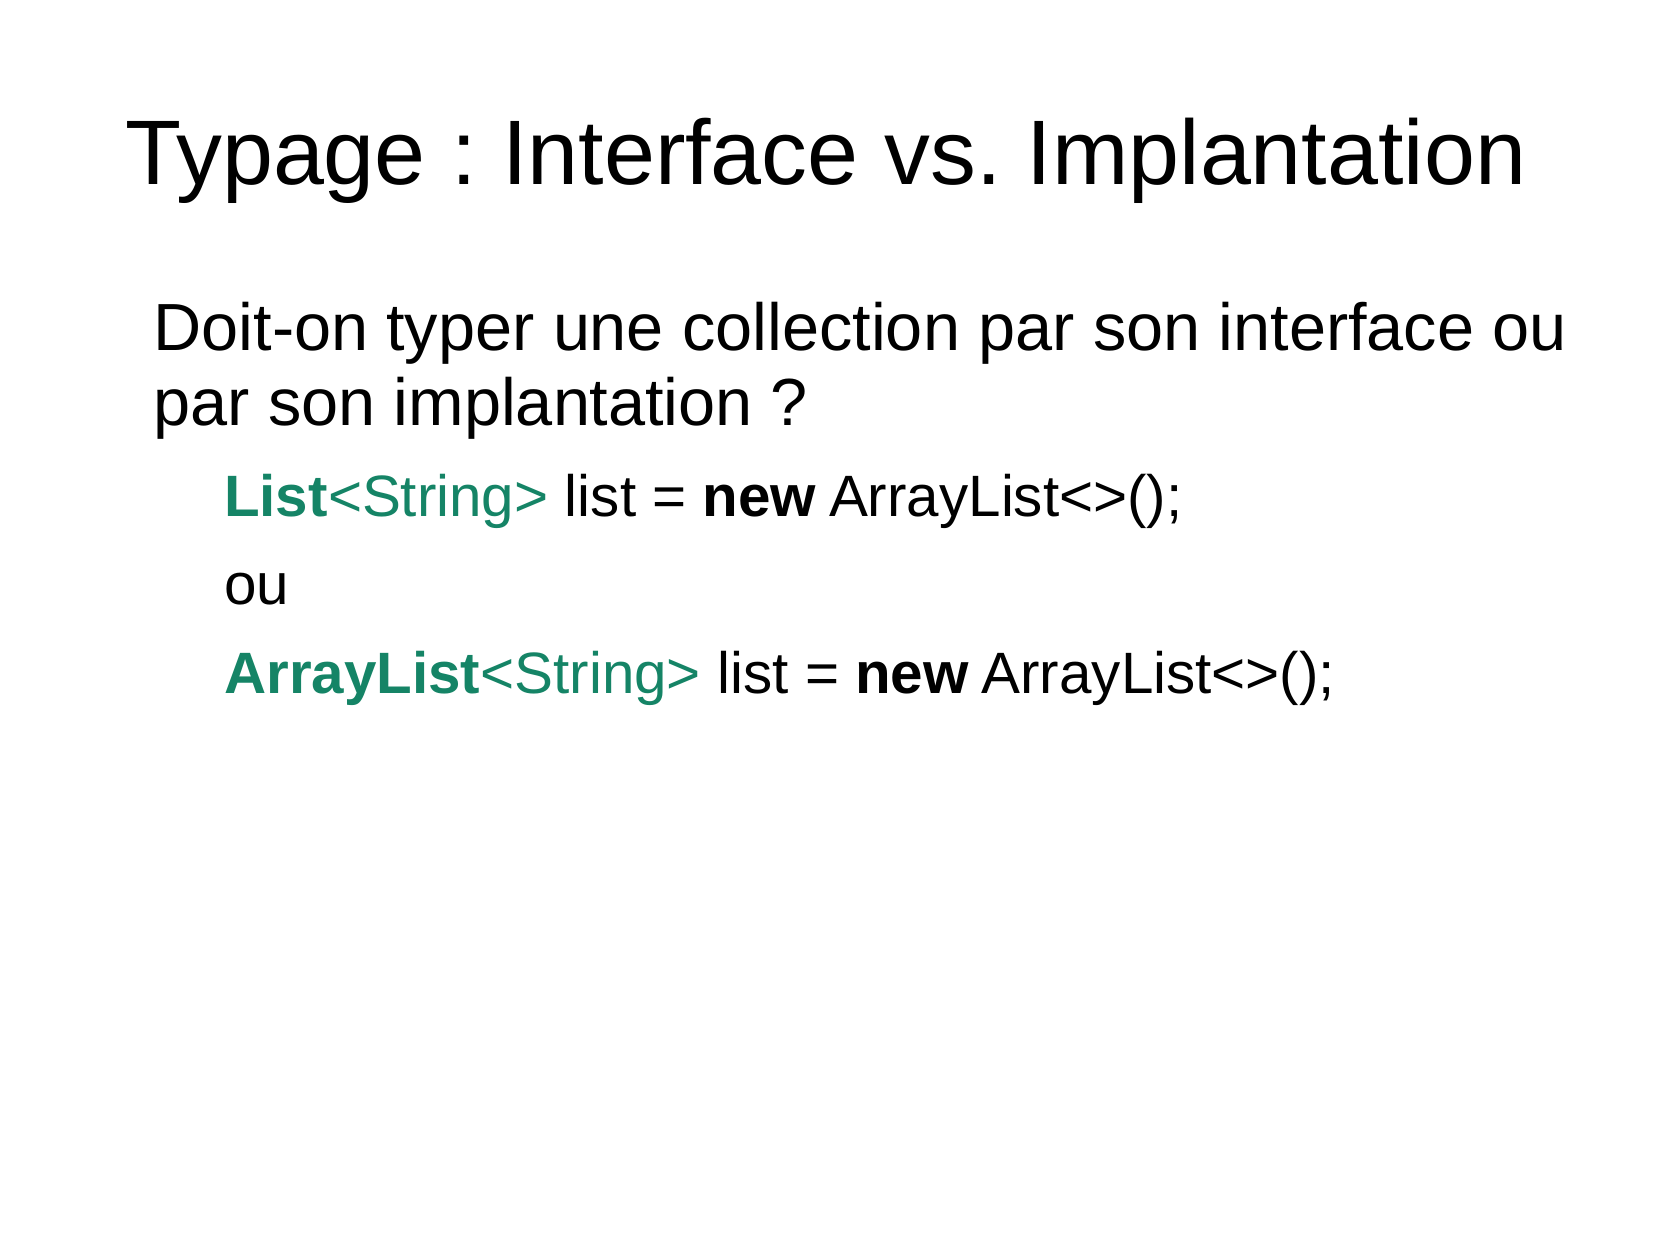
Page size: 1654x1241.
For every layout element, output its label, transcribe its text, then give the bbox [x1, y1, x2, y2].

list Doit-on typer une collection par son interface ou par son implantation ? List<String> list = new ArrayList<>(); ou ArrayList<String> list = new ArrayList<>(); [82, 290, 1571, 1010]
title Typage : Interface vs. Implantation [82, 49, 1571, 257]
